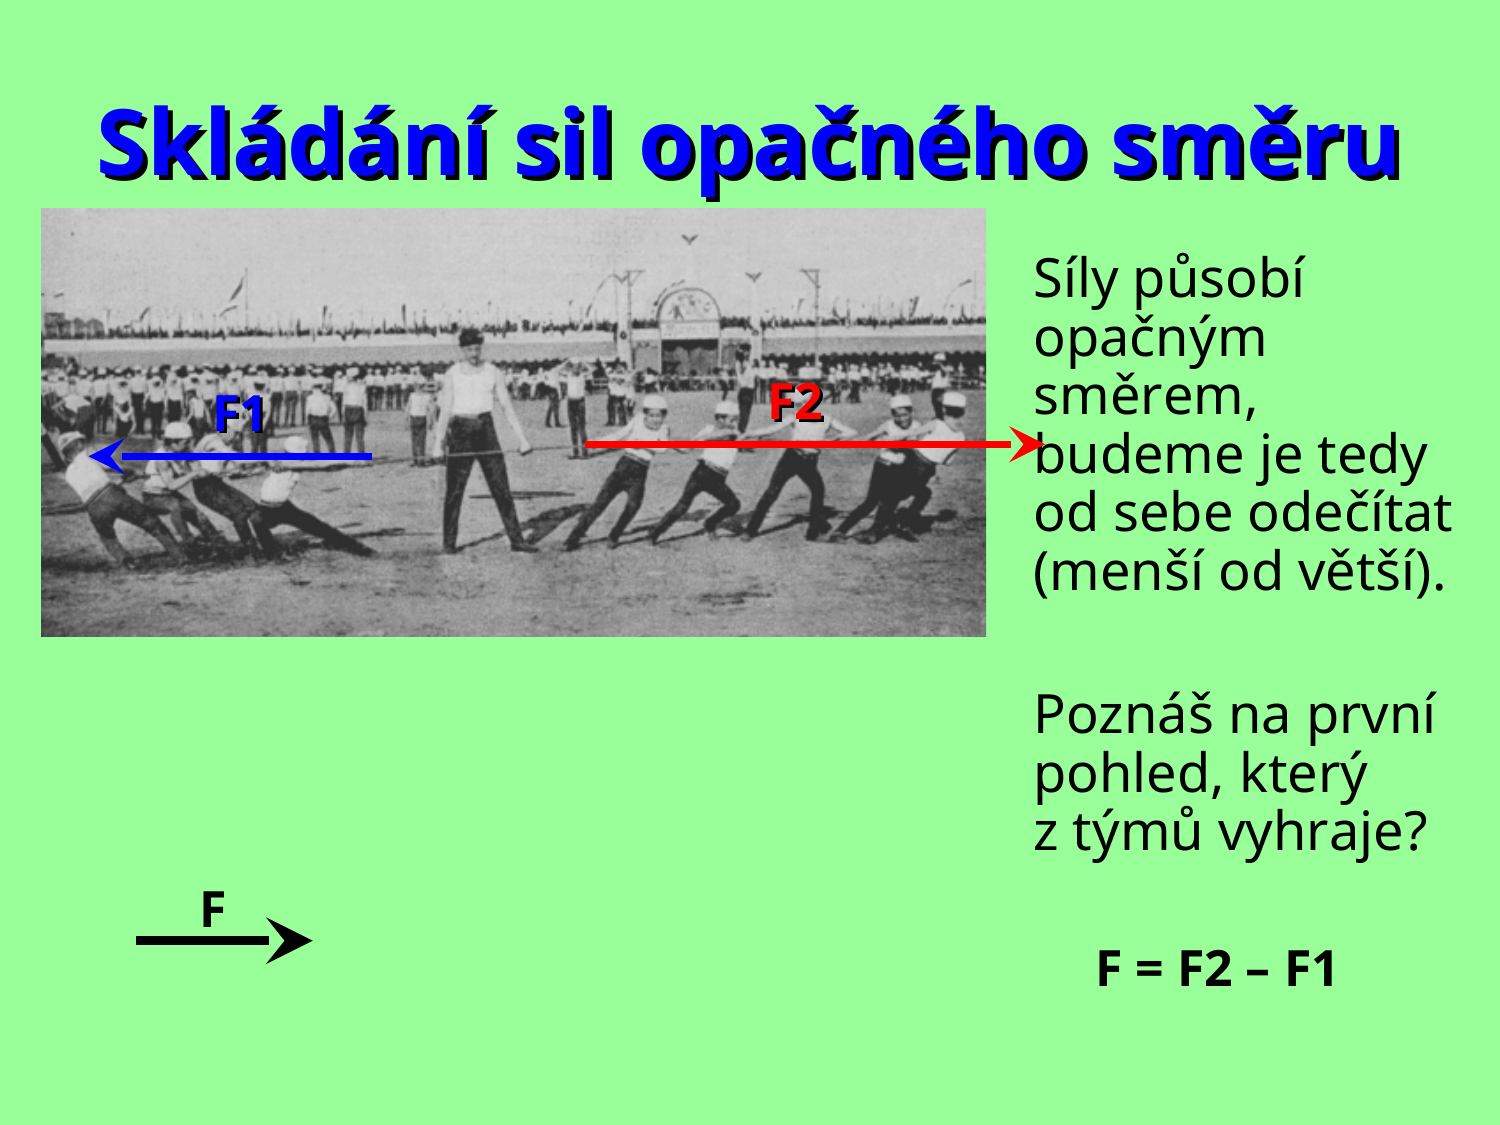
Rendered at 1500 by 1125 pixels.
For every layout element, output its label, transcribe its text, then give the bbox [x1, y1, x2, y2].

text_box F = F2 – F1 [1080, 928, 1356, 1005]
list Síly působí opačným směrem, budeme je tedy od sebe odečítat (menší od větší). Poznáš na první pohled, který z týmů vyhraje? [962, 243, 1471, 1046]
picture [41, 208, 987, 637]
text_box F [184, 869, 243, 945]
text_box F2 [752, 361, 839, 438]
title Skládání sil opačného směru [75, 45, 1426, 233]
text_box F1 [197, 373, 284, 449]
